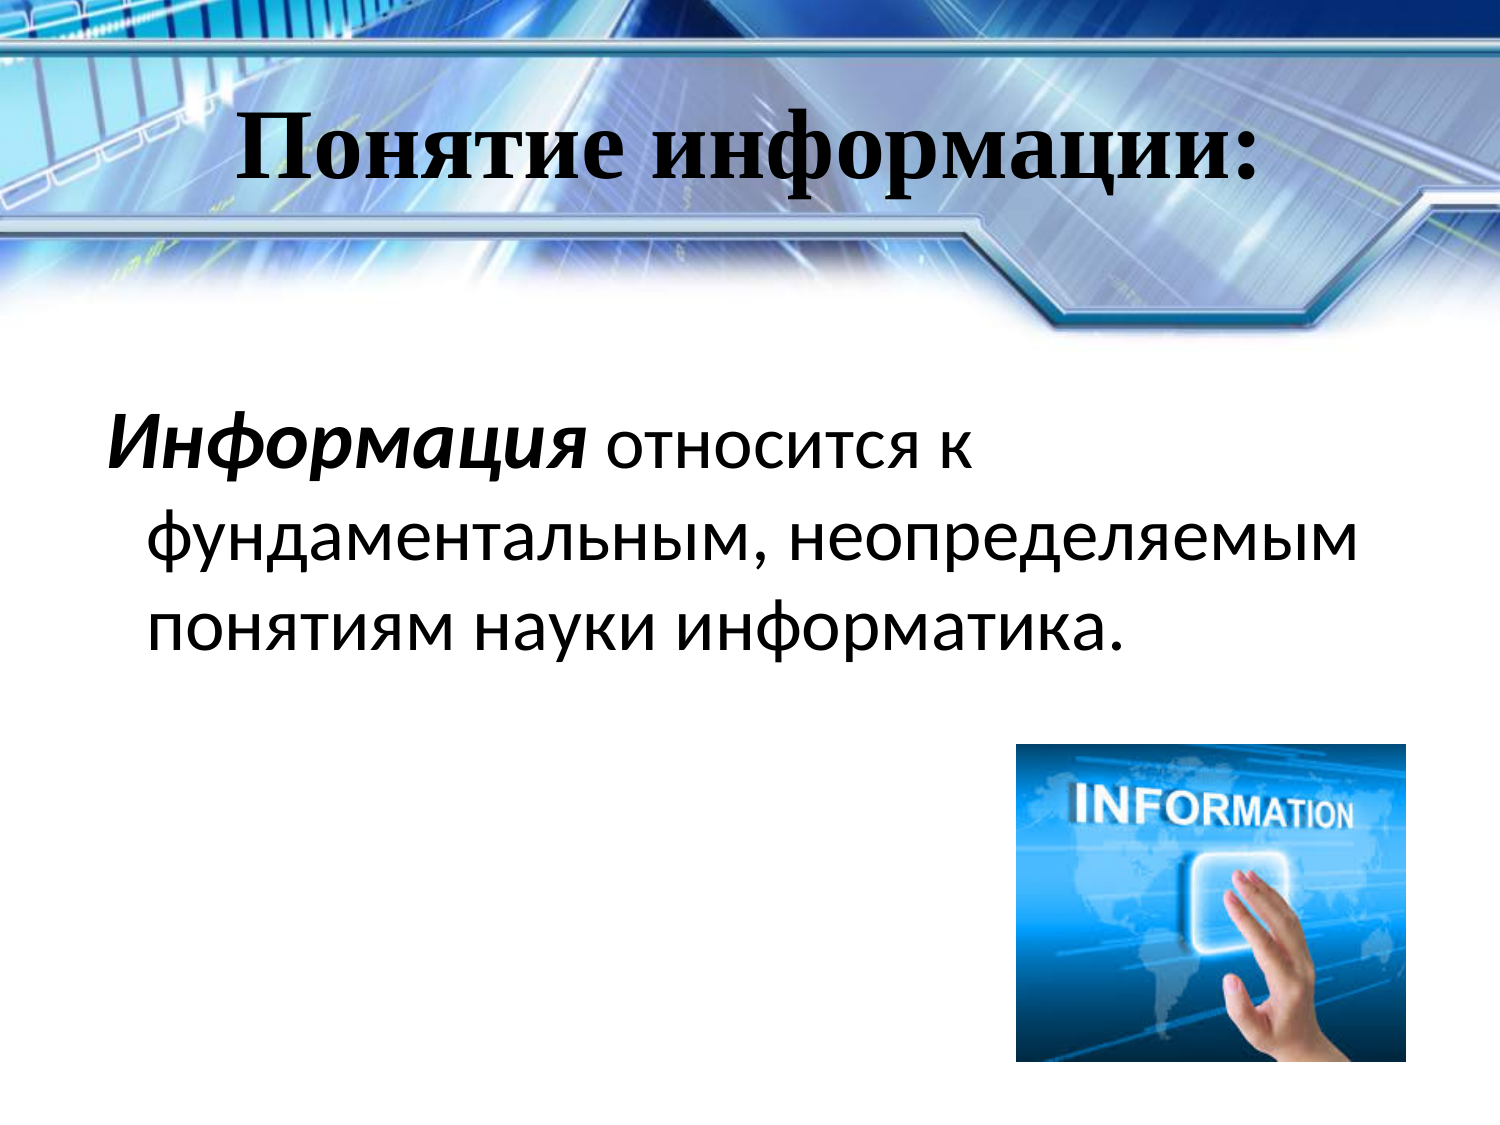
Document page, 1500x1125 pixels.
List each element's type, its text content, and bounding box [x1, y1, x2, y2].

list Информация относится к фундаментальным, неопределяемым понятиям науки информатика. [75, 377, 1426, 1005]
title Понятие информации: [75, 45, 1426, 233]
picture [0, 0, 1500, 1125]
